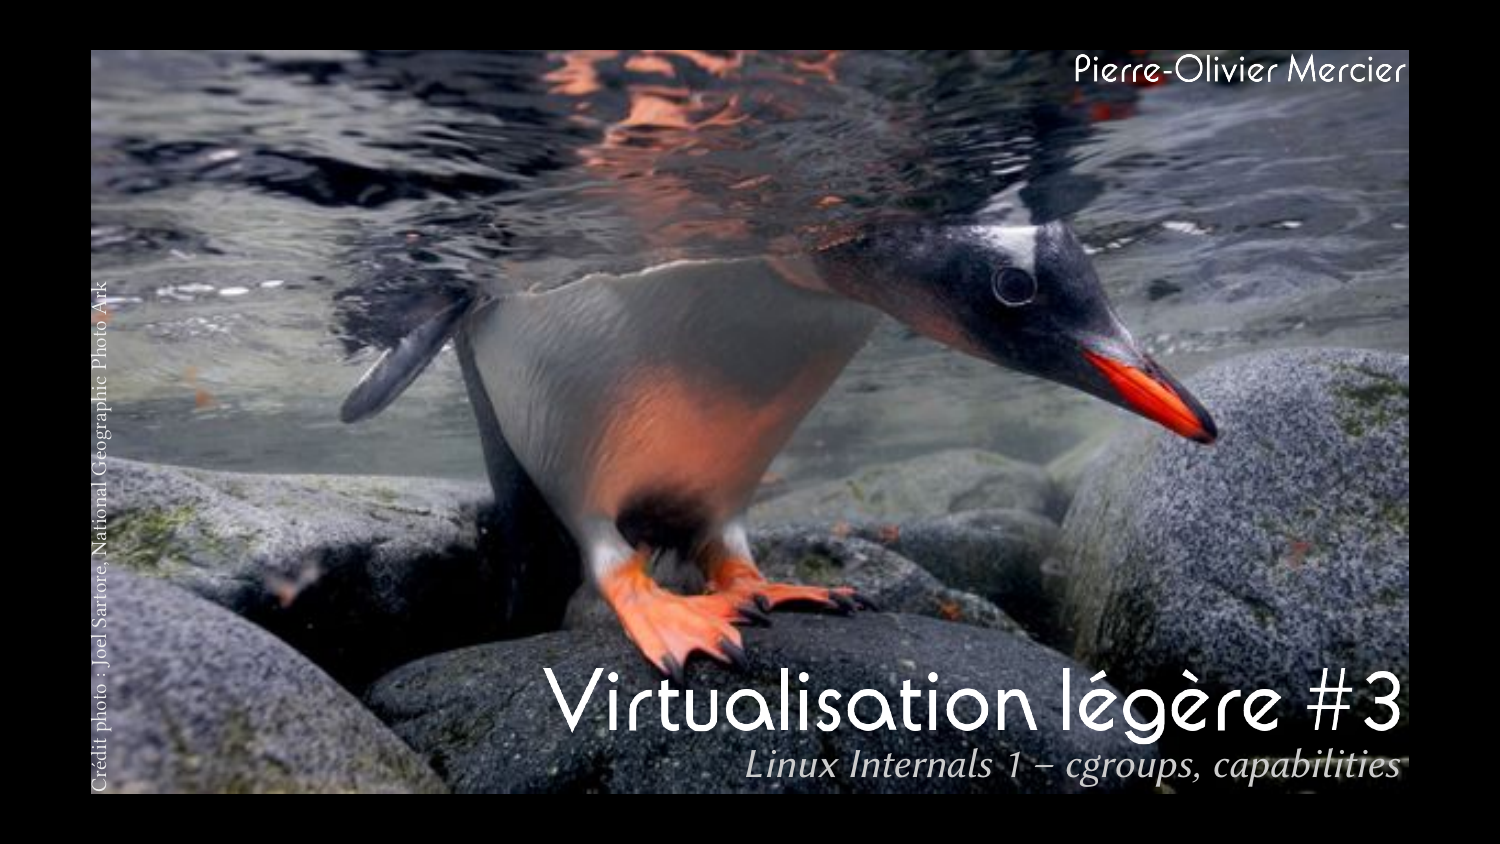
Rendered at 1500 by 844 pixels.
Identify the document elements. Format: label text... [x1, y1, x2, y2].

picture [91, 50, 1409, 794]
text_box Crédit photo : Joel Sartore, National Geographic Photo Ark [91, 485, 104, 635]
text_box Linux Internals 1 – cgroups, capabilities [566, 764, 1415, 801]
